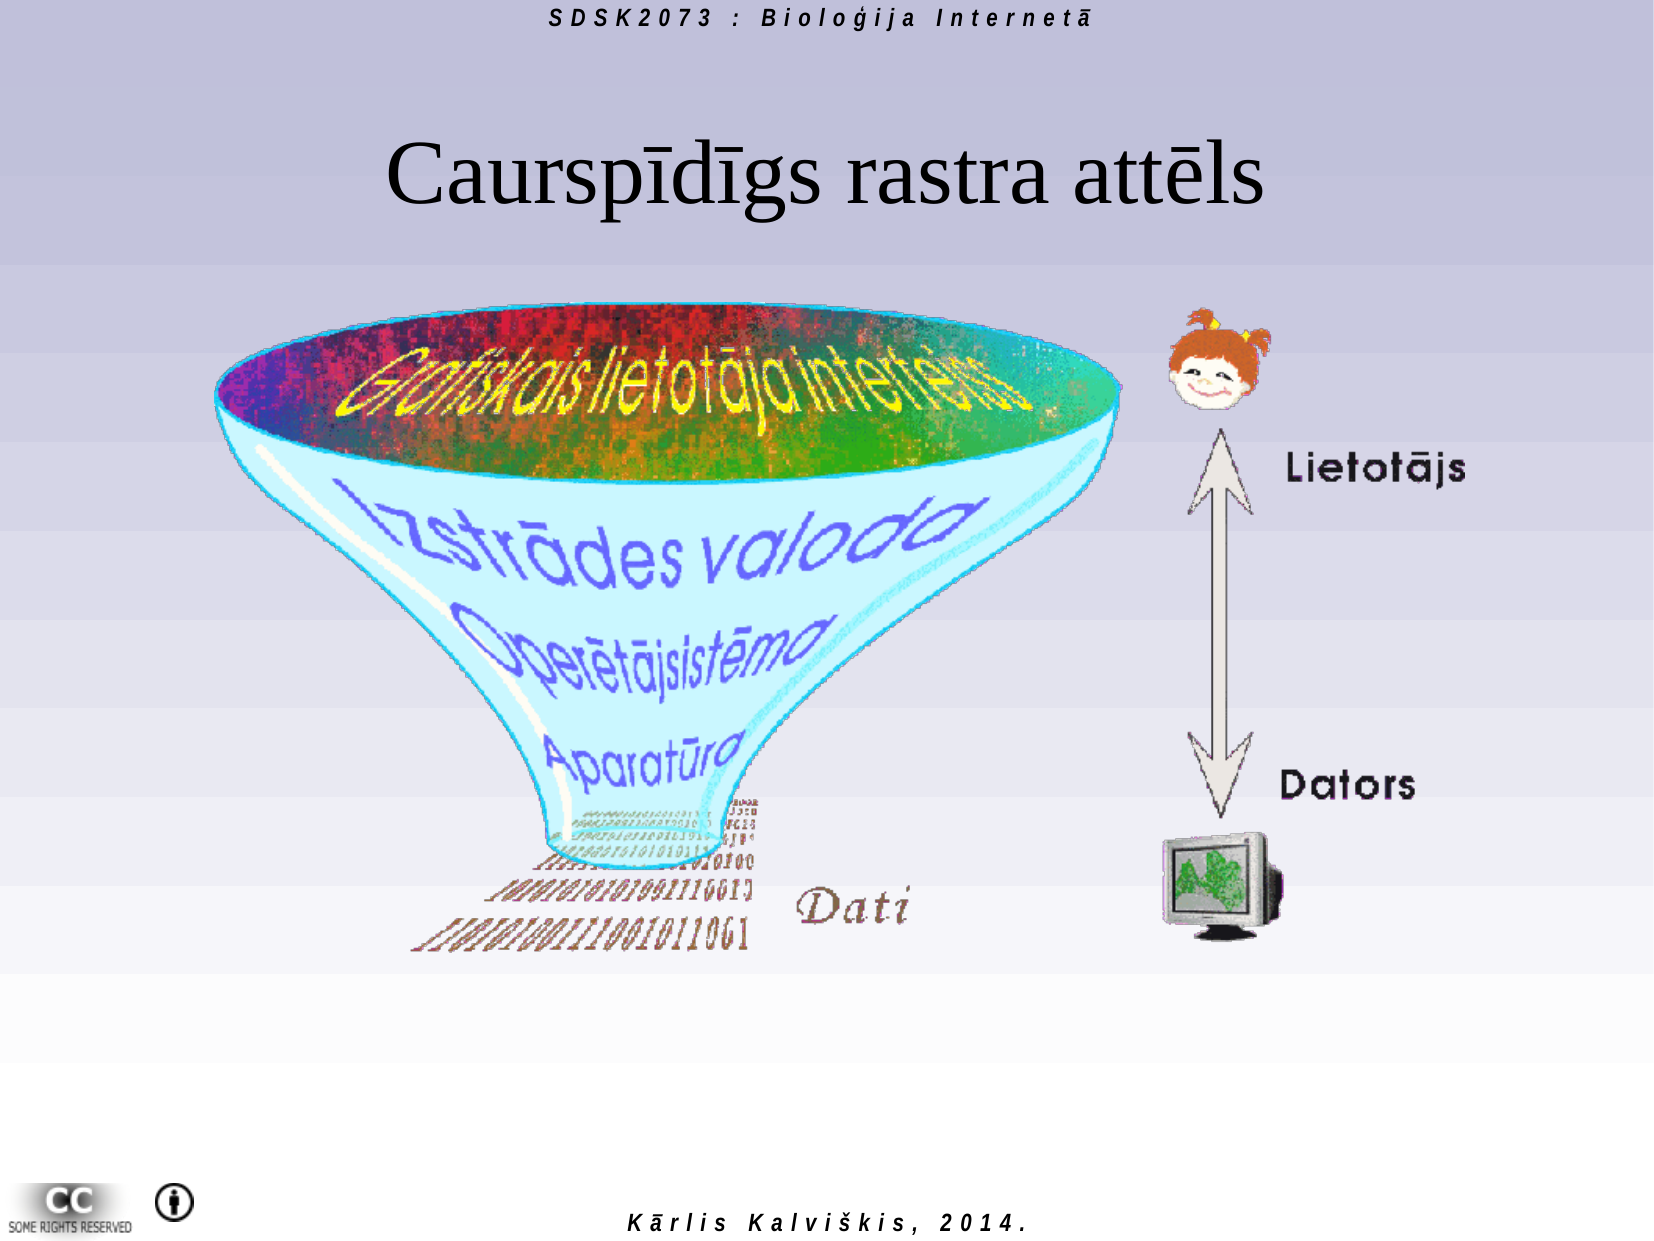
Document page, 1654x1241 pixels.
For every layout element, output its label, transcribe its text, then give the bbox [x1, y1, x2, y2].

title Caurspīdīgs rastra attēls [29, 49, 1625, 296]
picture [0, 0, 1654, 1241]
